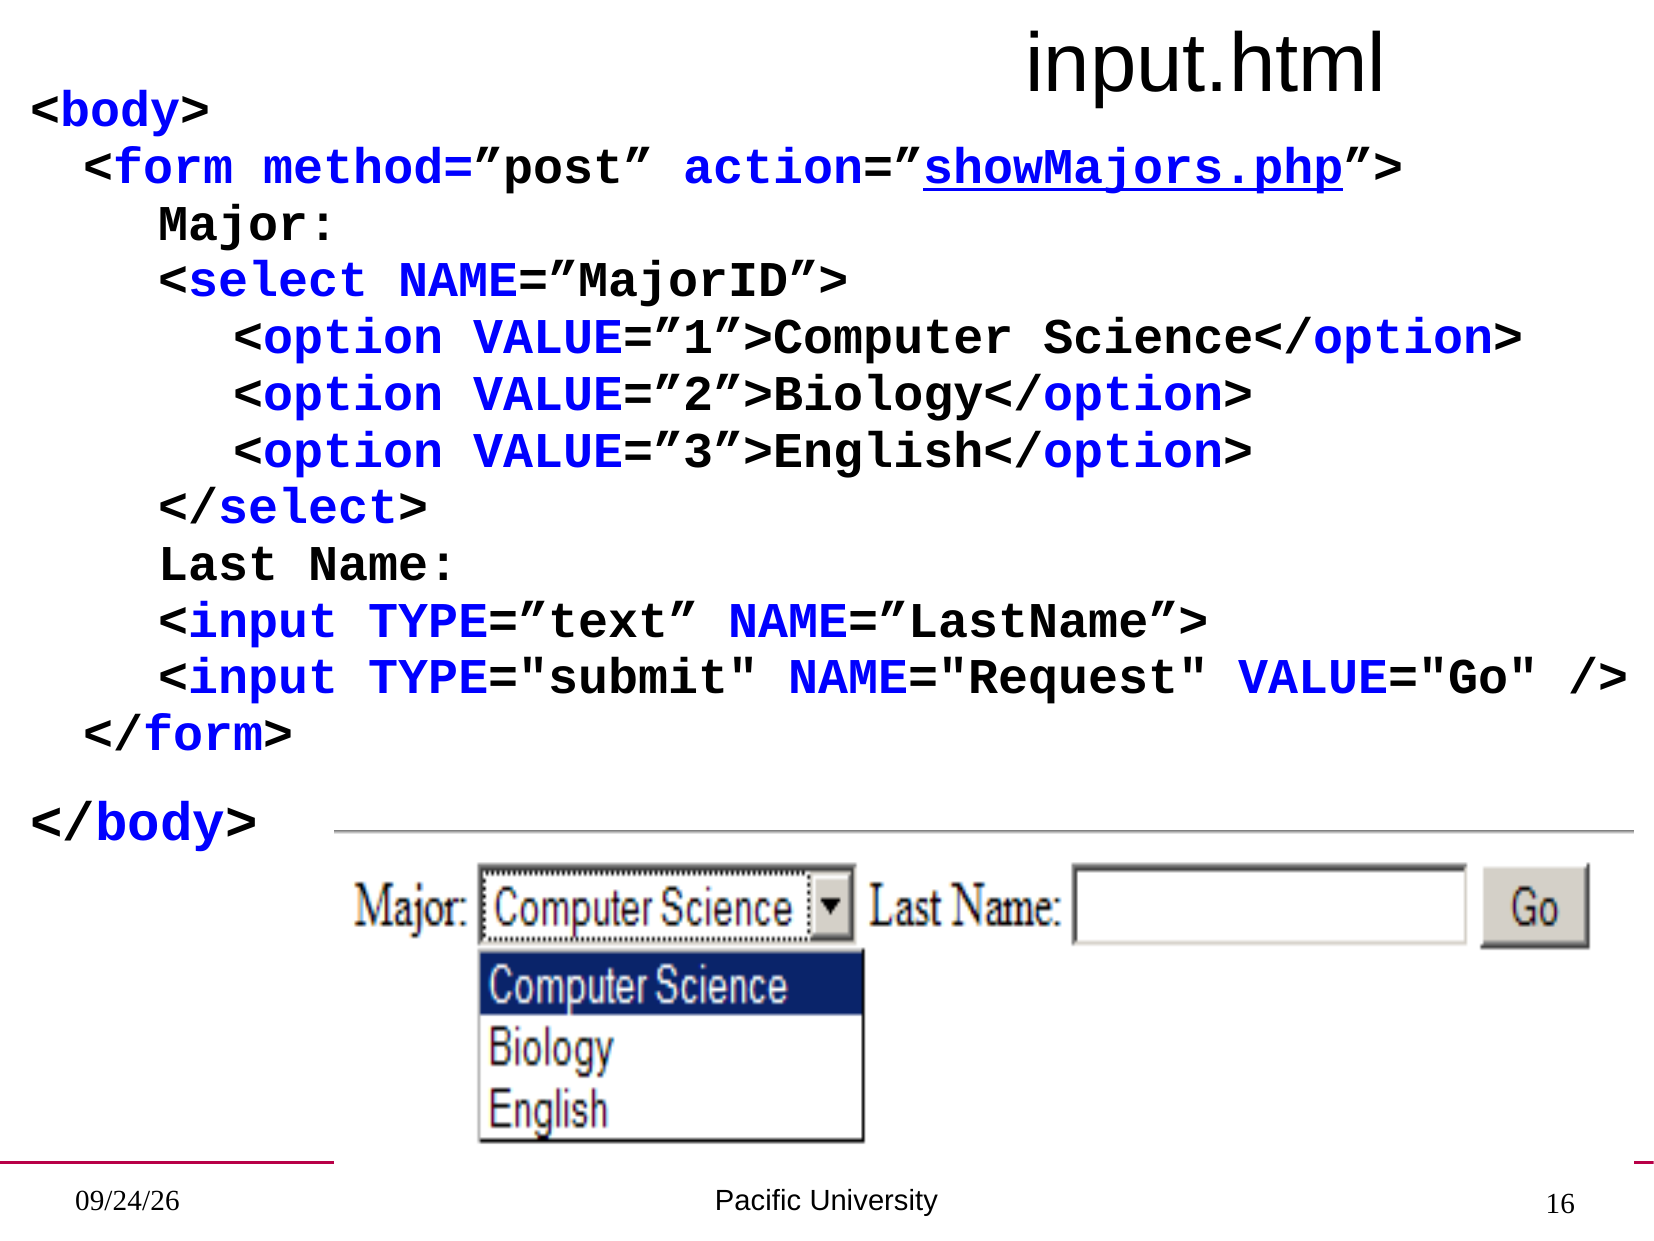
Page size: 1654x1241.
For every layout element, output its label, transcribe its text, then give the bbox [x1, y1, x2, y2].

list <body> <form method=”post” action=”showMajors.php”> Major: <select NAME=”MajorID”> <option VALUE=”1”>Computer Science</option> <option VALUE=”2”>Biology</option> <option VALUE=”3”>English</option> </select> Last Name: <input TYPE=”text” NAME=”LastName”> <input TYPE="submit" NAME="Request" VALUE="Go" /> </form> </body> [12, 84, 1654, 1045]
picture [334, 830, 1634, 1179]
title input.html [86, 15, 1576, 84]
